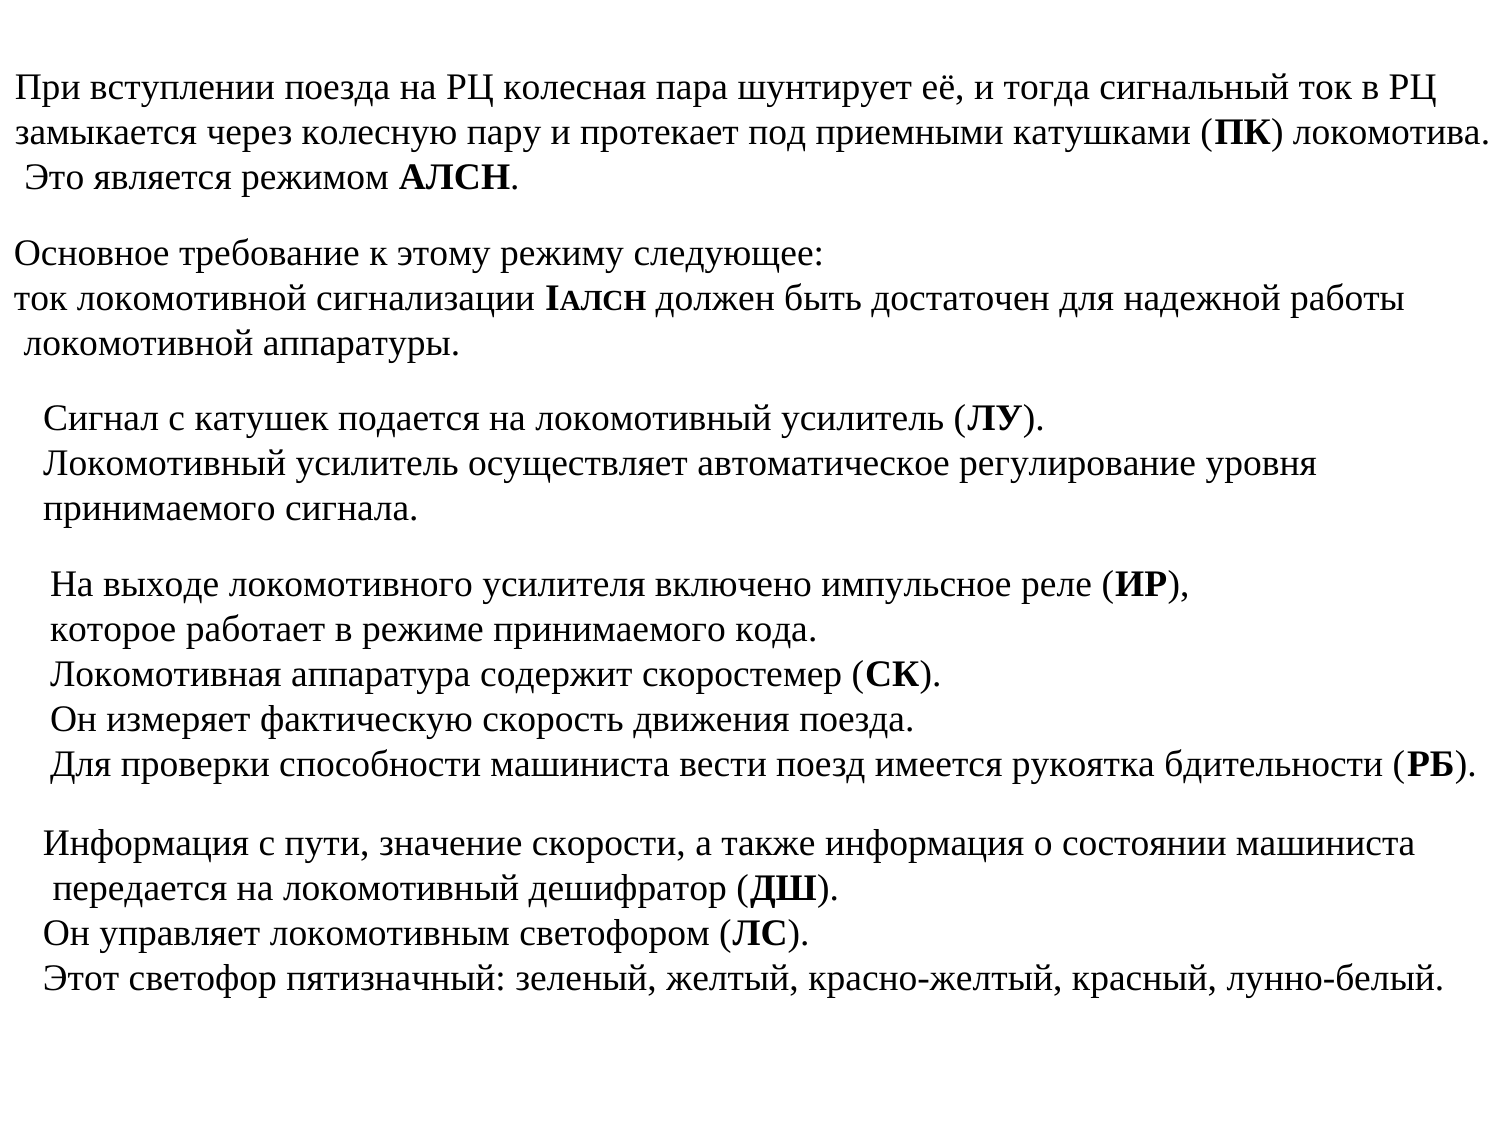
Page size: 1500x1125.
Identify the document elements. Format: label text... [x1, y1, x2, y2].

text_box Сигнал с катушек подается на локомотивный усилитель (ЛУ). Локомотивный усилитель осуществляет автоматическое регулирование уровня принимаемого сигнала. [28, 385, 1344, 536]
text_box Информация с пути, значение скорости, а также информация о состоянии машиниста передается на локомотивный дешифратор (ДШ). Он управляет локомотивным светофором (ЛС). Этот светофор пятизначный: зеленый, желтый, красно-желтый, красный, лунно-белый. [28, 810, 1471, 1007]
text_box Основное требование к этому режиму следующее: ток локомотивной сигнализации IАЛСН должен быть достаточен для надежной работы локомотивной аппаратуры. [0, 219, 1421, 371]
text_box При вступлении поезда на РЦ колесная пара шунтирует её, и тогда сигнальный ток в РЦ замыкается через колесную пару и протекает под приемными катушками (ПК) локомотива. Это является режимом АЛСН. [0, 54, 1500, 205]
text_box На выходе локомотивного усилителя включено импульсное реле (ИР), которое работает в режиме принимаемого кода. Локомотивная аппаратура содержит скоростемер (СК). Он измеряет фактическую скорость движения поезда. Для проверки способности машиниста вести поезд имеется рукоятка бдительности (РБ). [35, 550, 1500, 792]
